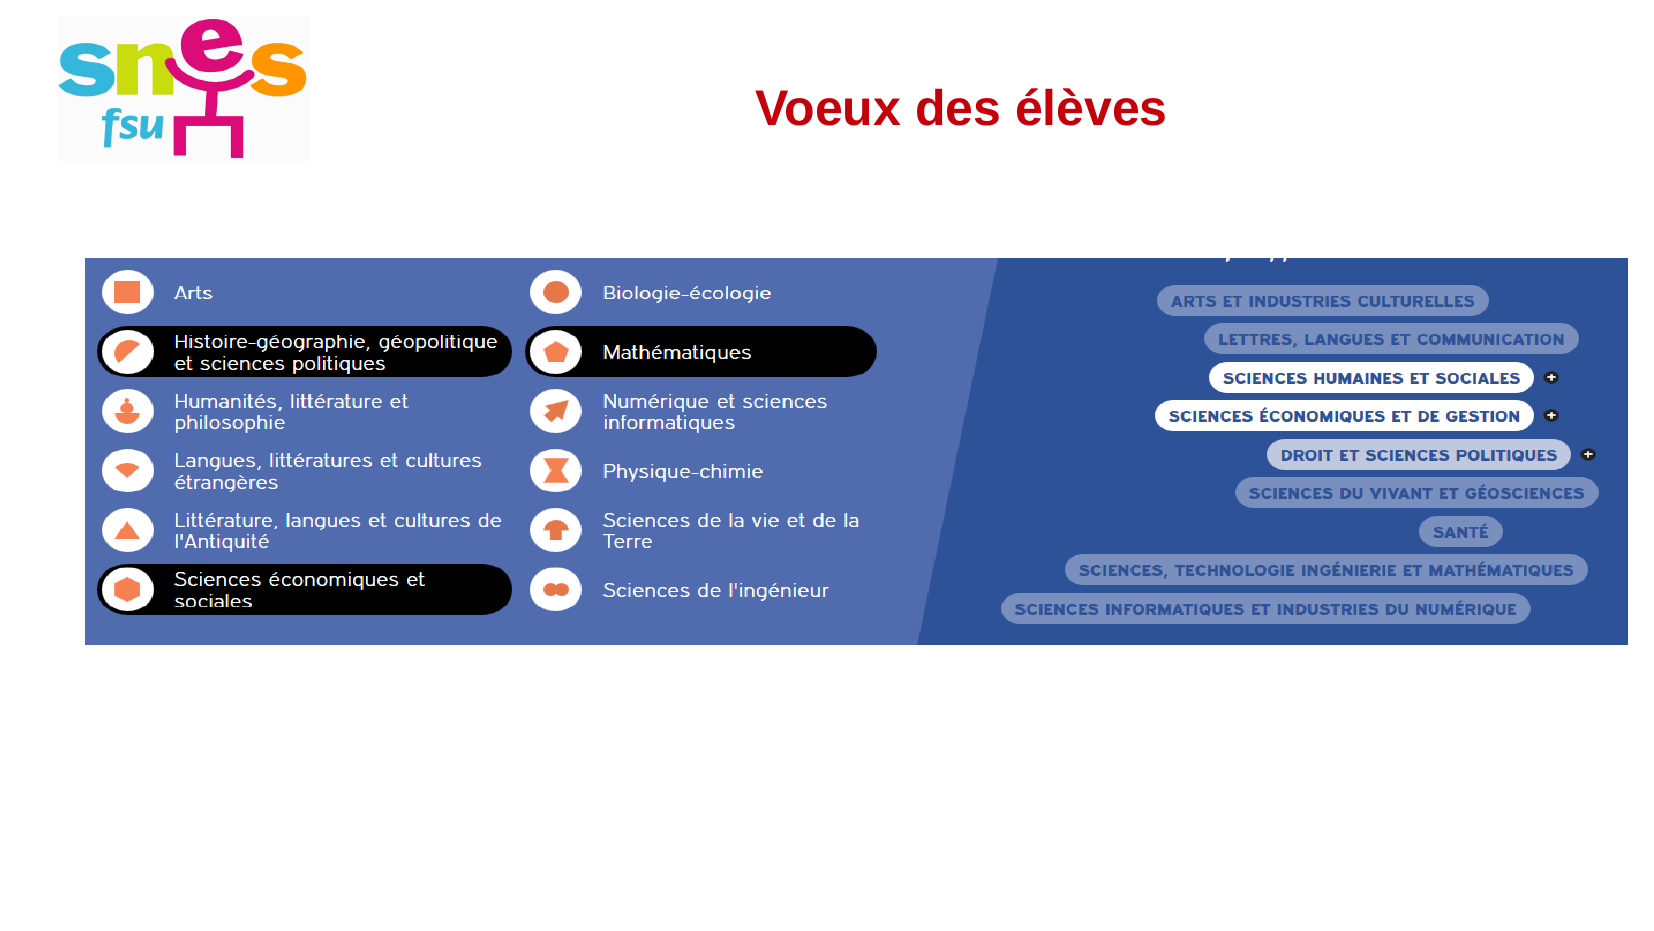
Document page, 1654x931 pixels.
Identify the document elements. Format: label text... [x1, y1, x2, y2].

picture [58, 17, 310, 161]
text_box Voeux des élèves [293, 72, 1629, 156]
picture [85, 258, 1628, 645]
